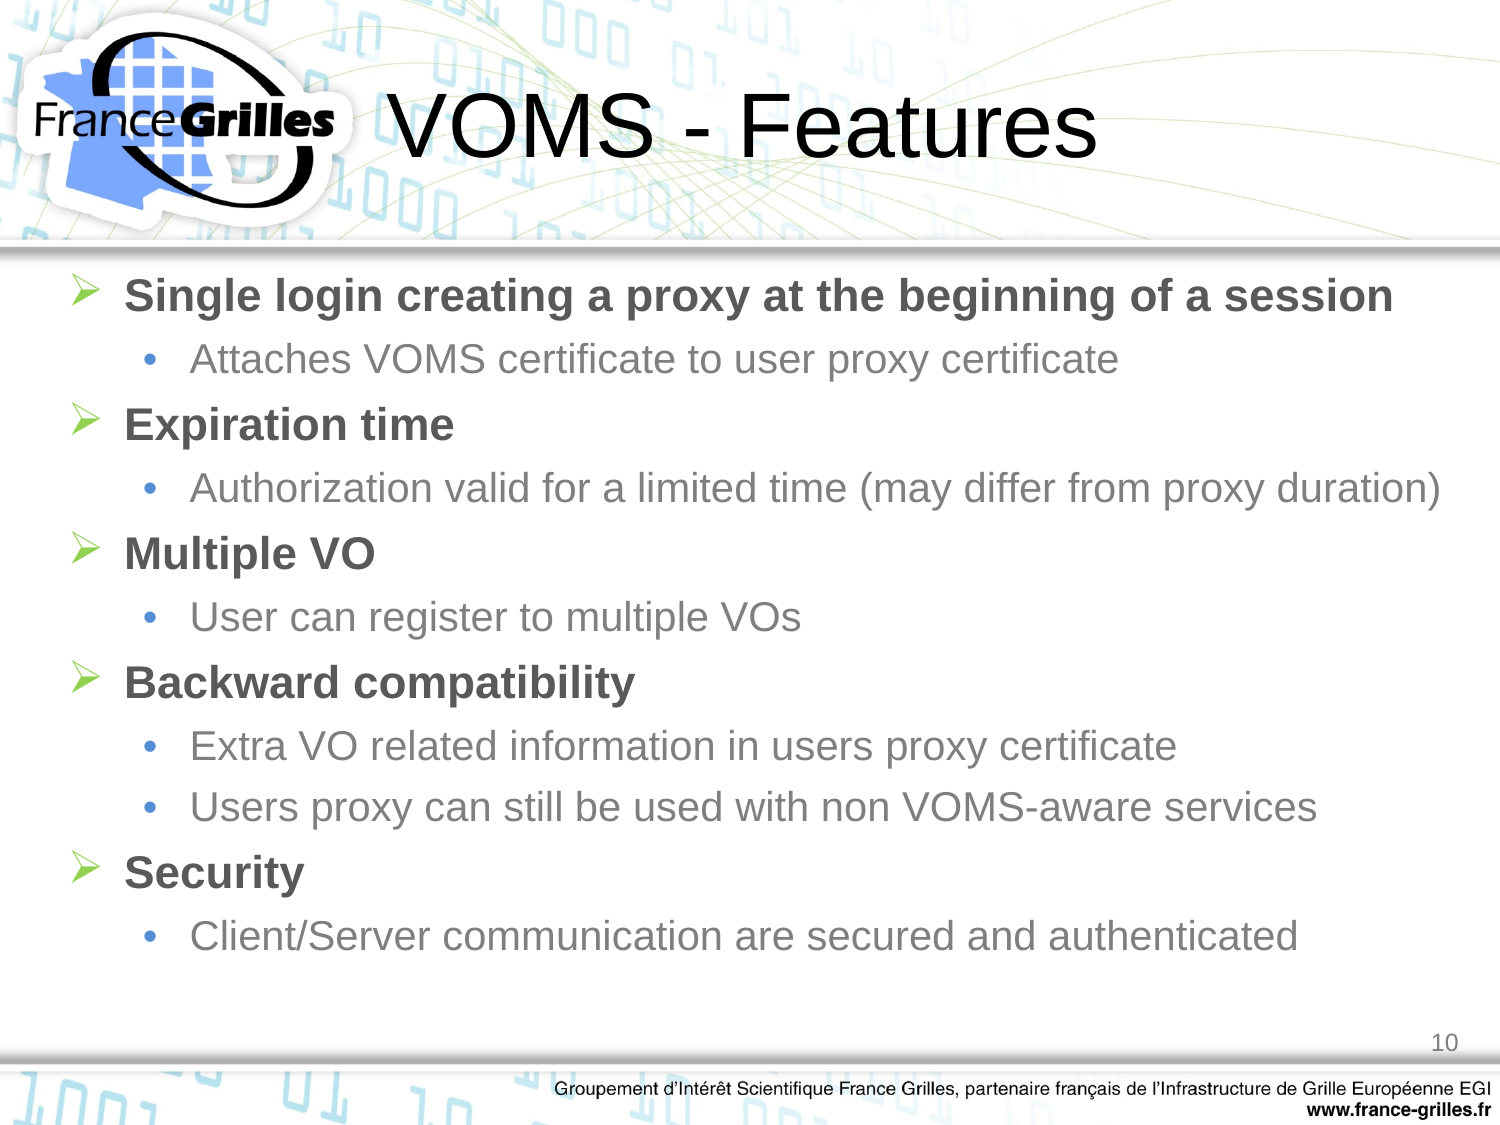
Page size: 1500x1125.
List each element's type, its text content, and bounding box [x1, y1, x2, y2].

list Single login creating a proxy at the beginning of a session Attaches VOMS certificate to user proxy certificate Expiration time Authorization valid for a limited time (may differ from proxy duration) Multiple VO User can register to multiple VOs Backward compatibility Extra VO related information in users proxy certificate Users proxy can still be used with non VOMS-aware services Security Client/Server communication are secured and authenticated [53, 262, 1459, 1040]
picture [0, 0, 1500, 1125]
title VOMS - Features [372, 7, 1459, 244]
